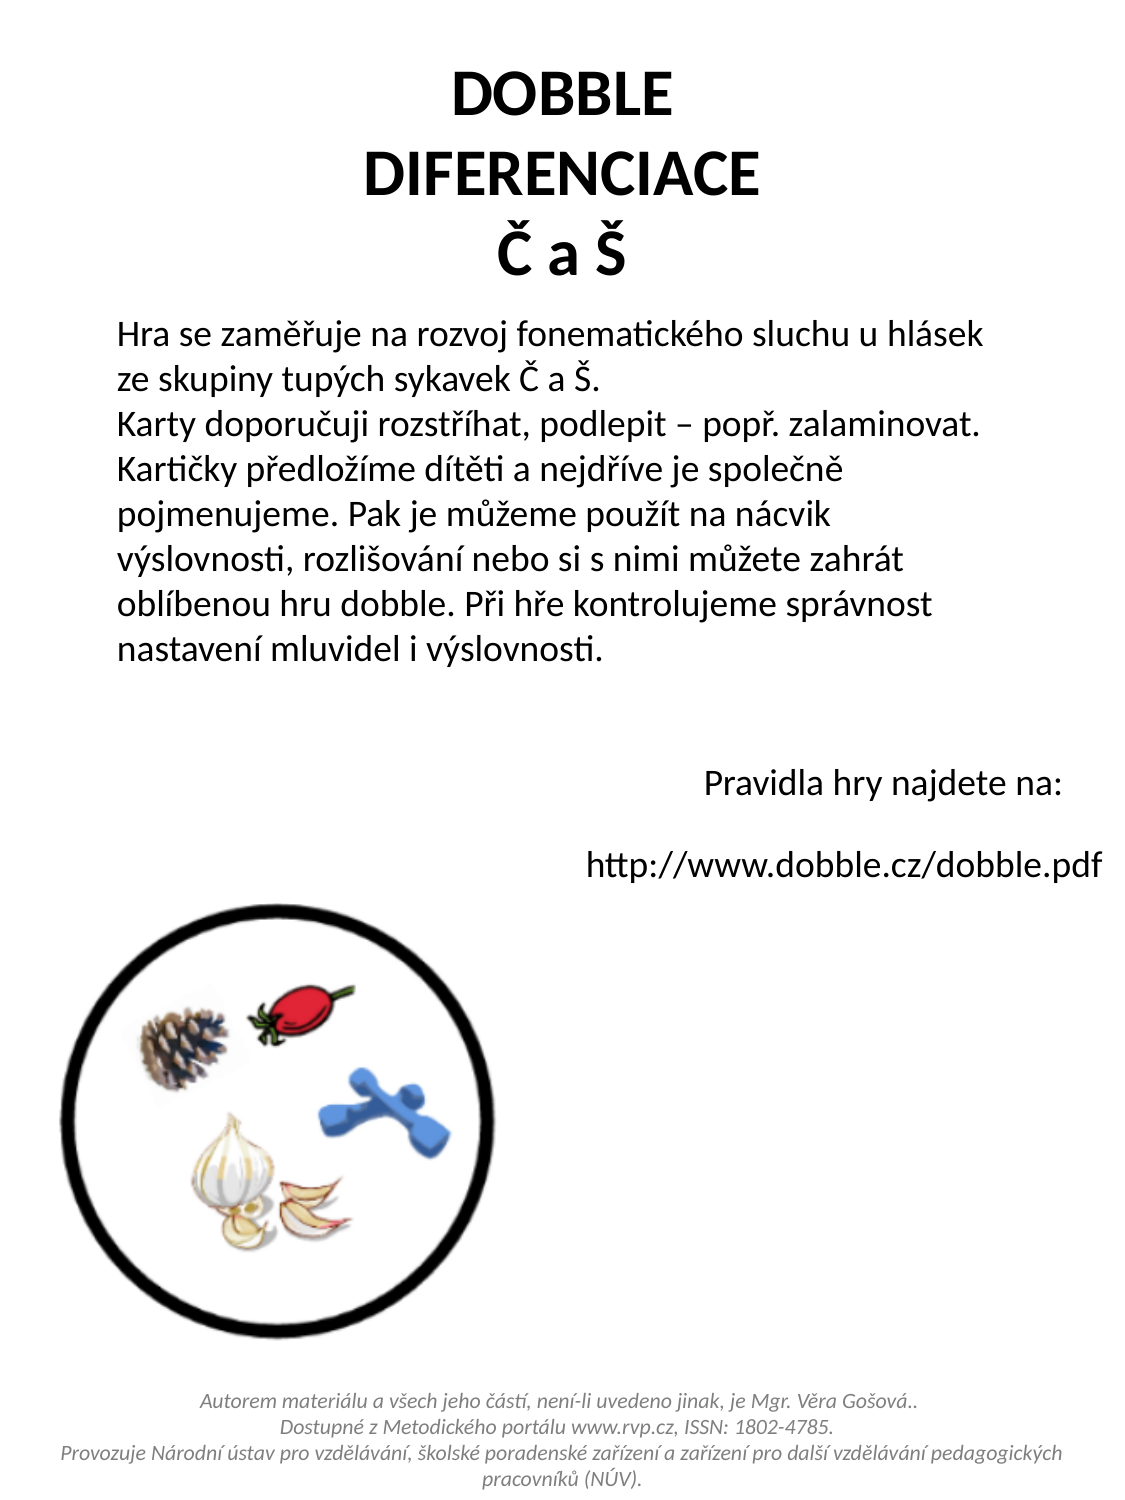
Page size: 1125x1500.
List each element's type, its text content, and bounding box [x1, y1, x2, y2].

text_box Autorem materiálu a všech jeho částí, není-li uvedeno jinak, je Mgr. Věra Gošová.. Dostupné z Metodického portálu www.rvp.cz, ISSN: 1802-4785. Provozuje Národní ústav pro vzdělávání, školské poradenské zařízení a zařízení pro další vzdělávání pedagogických pracovníků (NÚV). [0, 1379, 1125, 1499]
text_box Hra se zaměřuje na rozvoj fonematického sluchu u hlásek ze skupiny tupých sykavek Č a Š. Karty doporučuji rozstříhat, podlepit – popř. zalaminovat. Kartičky předložíme dítěti a nejdříve je společně pojmenujeme. Pak je můžeme použít na nácvik výslovnosti, rozlišování nebo si s nimi můžete zahrát oblíbenou hru dobble. Při hře kontrolujeme správnost nastavení mluvidel i výslovnosti. [101, 301, 1024, 726]
text_box DOBBLE DIFERENCIACE Č a Š [326, 41, 799, 299]
text_box http://www.dobble.cz/dobble.pdf [571, 833, 1118, 893]
text_box Pravidla hry najdete na: [688, 750, 1083, 811]
picture [54, 903, 504, 1343]
